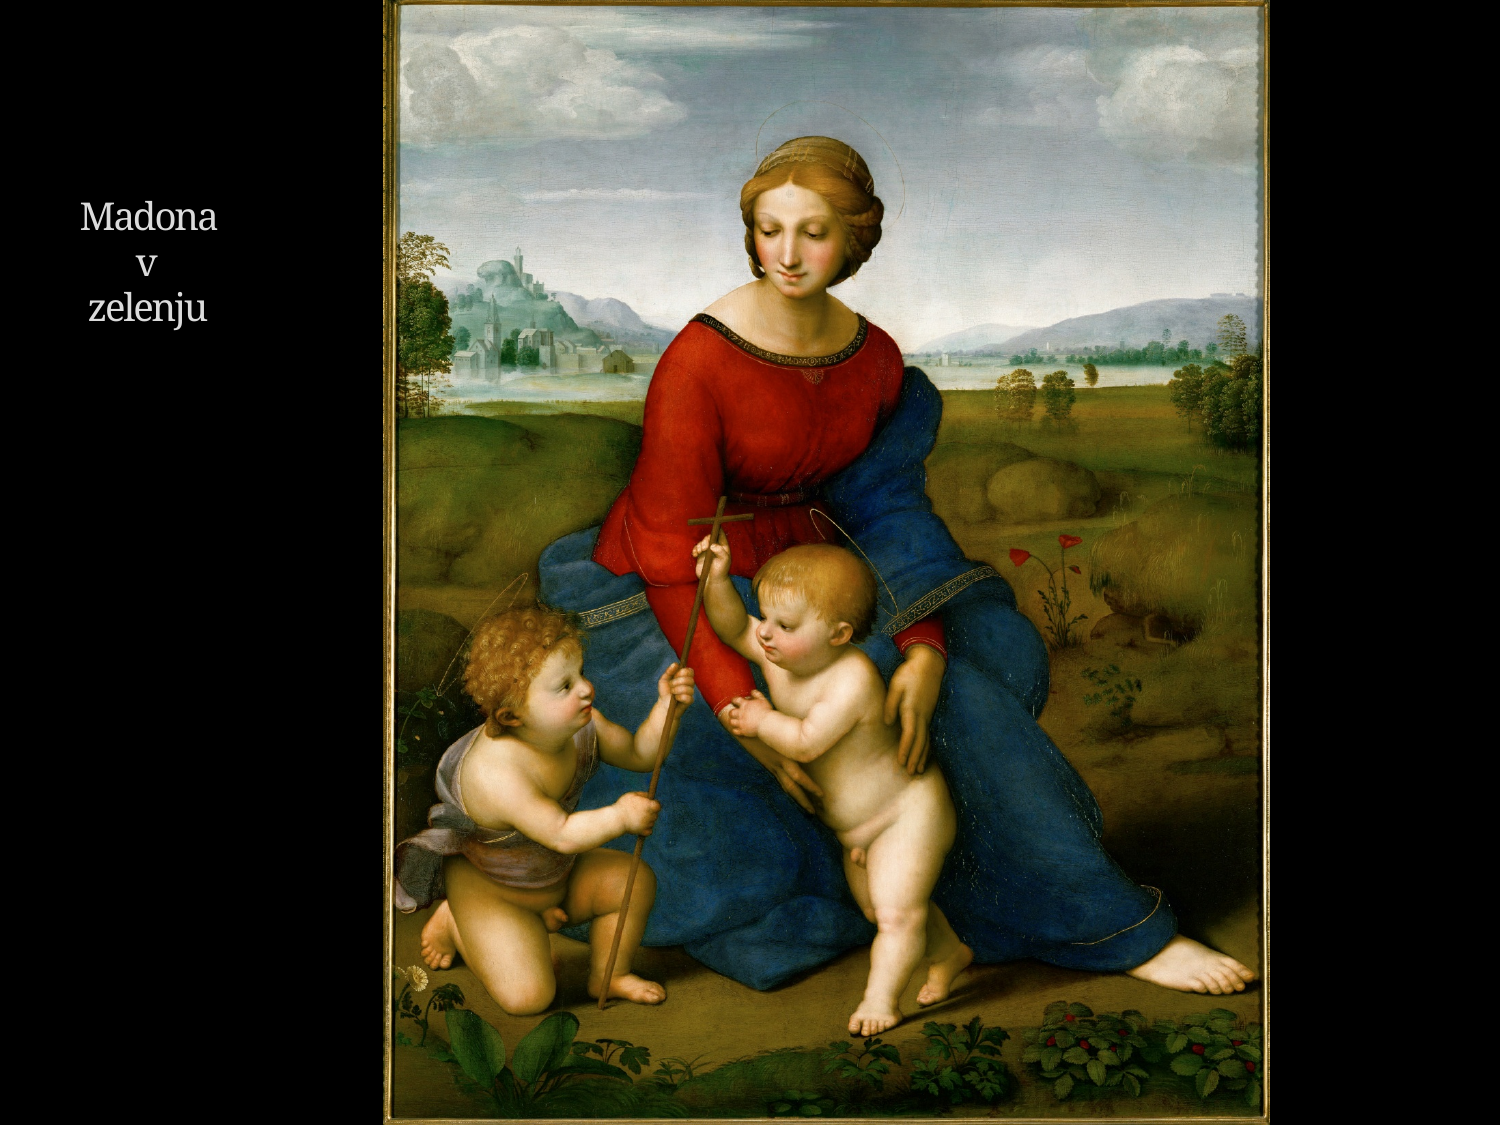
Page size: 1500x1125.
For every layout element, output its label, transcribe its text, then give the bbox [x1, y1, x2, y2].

title Madona v zelenju [64, 184, 383, 386]
picture [383, 0, 1270, 1125]
